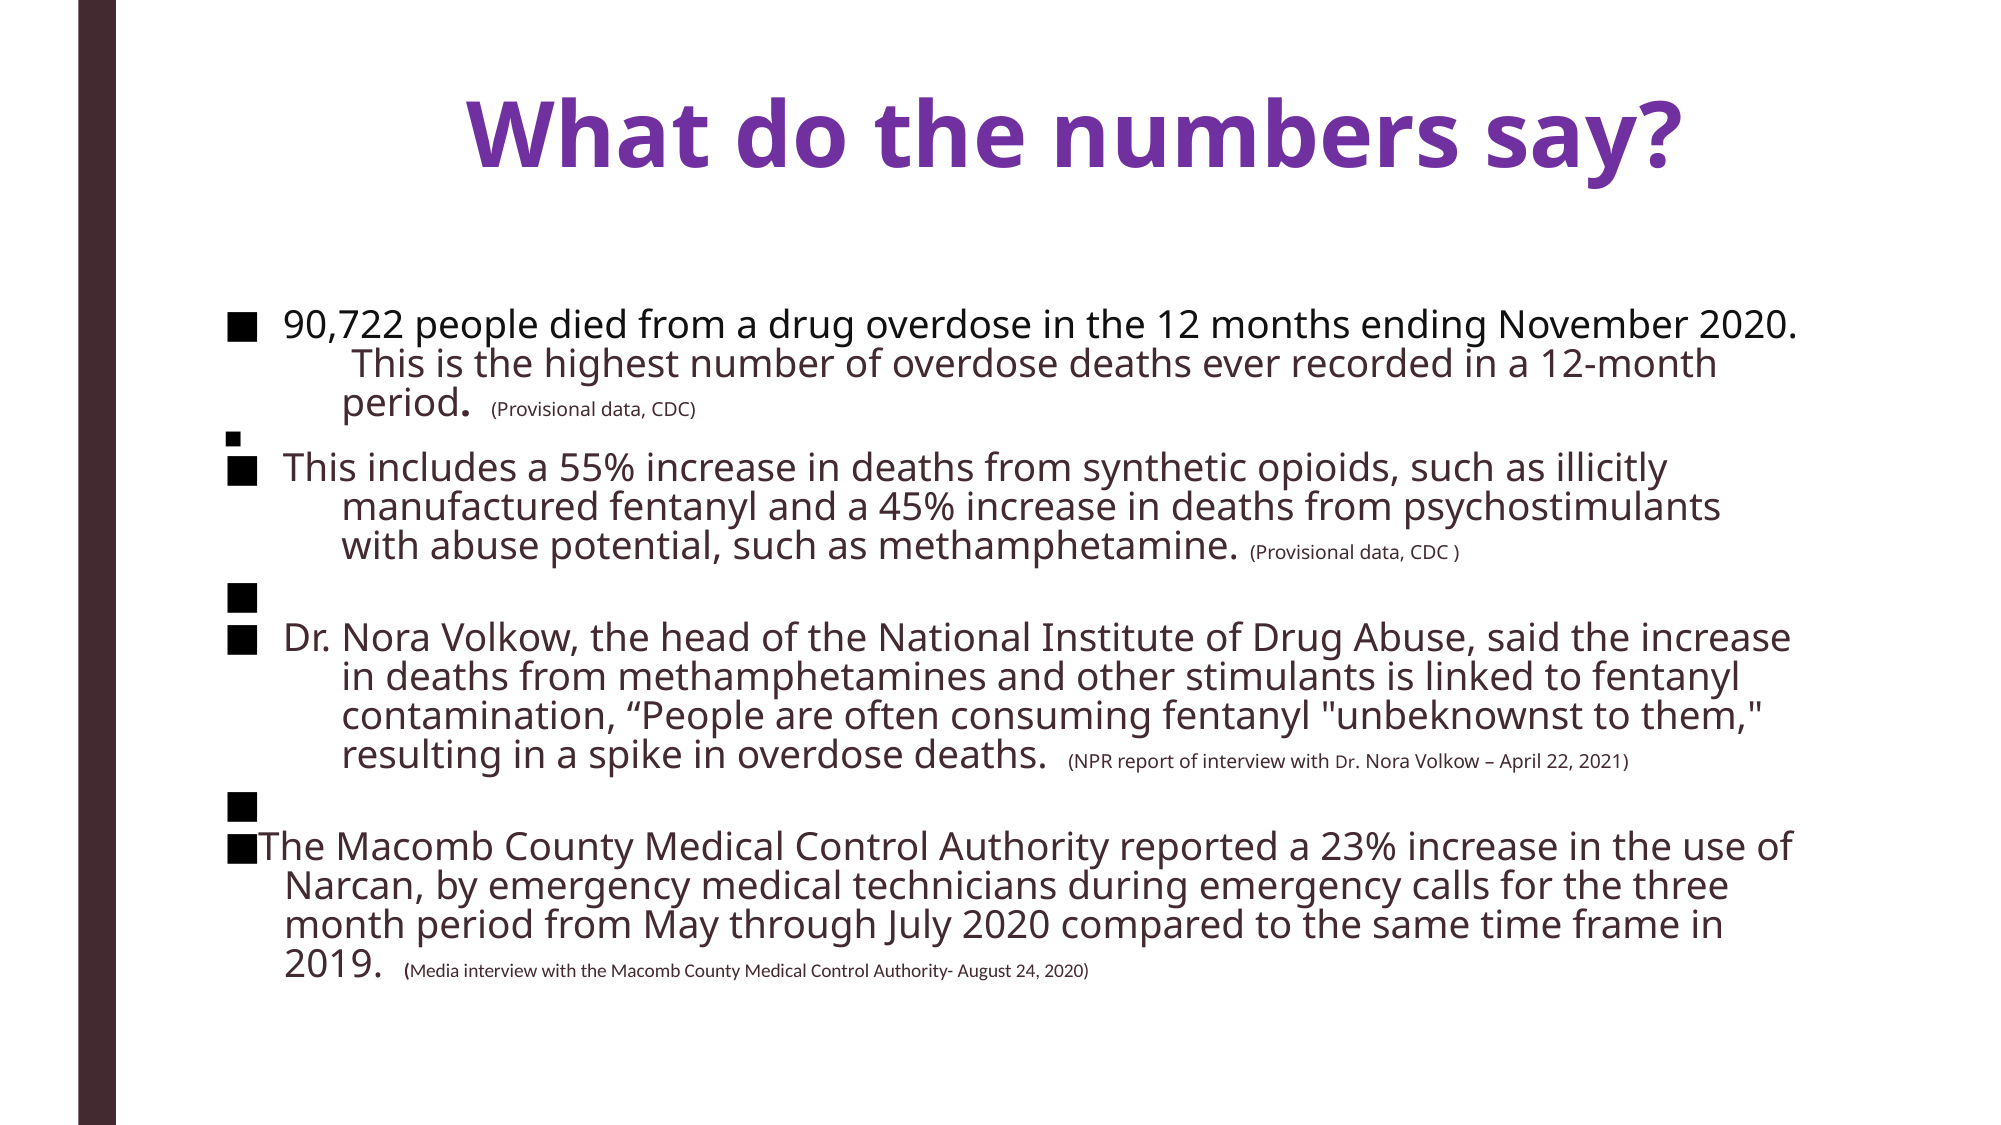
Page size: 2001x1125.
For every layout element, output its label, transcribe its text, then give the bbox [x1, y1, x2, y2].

title What do the numbers say? [150, 81, 2000, 326]
text_box 90,722 people died from a drug overdose in the 12 months ending November 2020. This is the highest number of overdose deaths ever recorded in a 12-month period. (Provisional data, CDC) This includes a 55% increase in deaths from synthetic opioids, such as illicitly manufactured fentanyl and a 45% increase in deaths from psychostimulants with abuse potential, such as methamphetamine. (Provisional data, CDC ) Dr. Nora Volkow, the head of the National Institute of Drug Abuse, said the increase in deaths from methamphetamines and other stimulants is linked to fentanyl contamination, “People are often consuming fentanyl "unbeknownst to them," resulting in a spike in overdose deaths. (NPR report of interview with Dr. Nora Volkow – April 22, 2021) The Macomb County Medical Control Authority reported a 23% increase in the use of Narcan, by emergency medical technicians during emergency calls for the three month period from May through July 2020 compared to the same time frame in 2019. (Media interview with the Macomb County Medical Control Authority- August 24, 2020) [209, 248, 1816, 1101]
list [184, 223, 1791, 1076]
